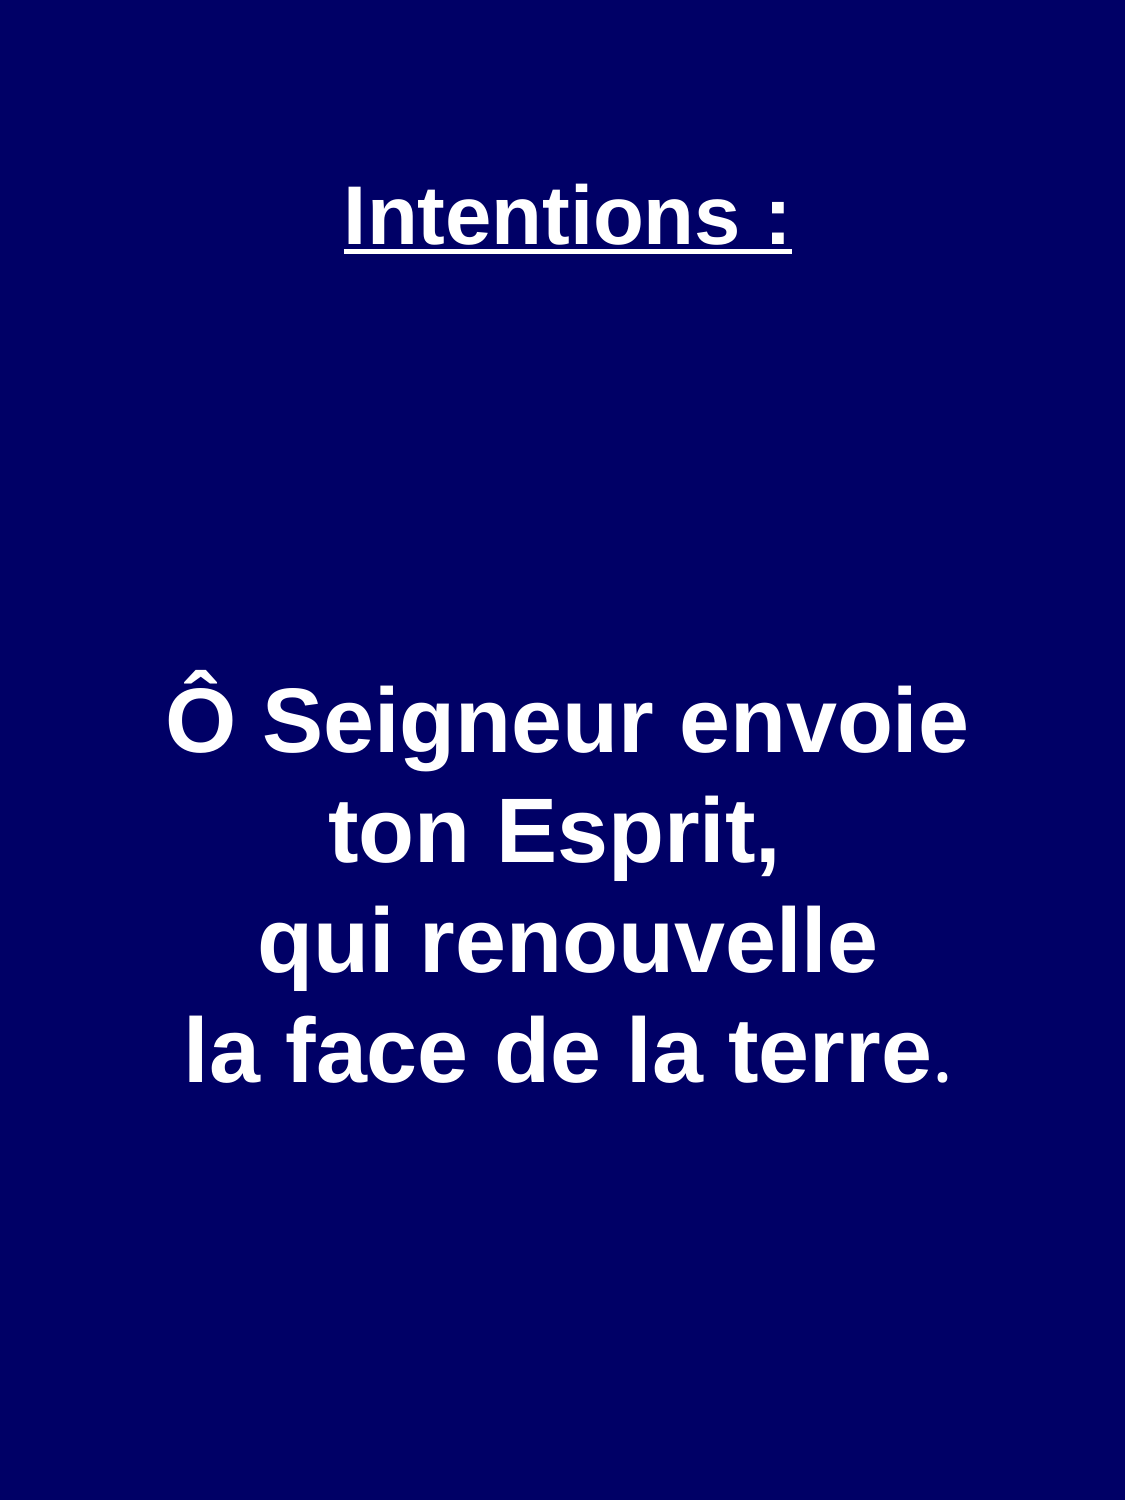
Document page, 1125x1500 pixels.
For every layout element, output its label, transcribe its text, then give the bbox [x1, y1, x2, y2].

text_box Intentions : Ô Seigneur envoie ton Esprit, qui renouvelle la face de la terre. [0, 153, 1125, 1109]
